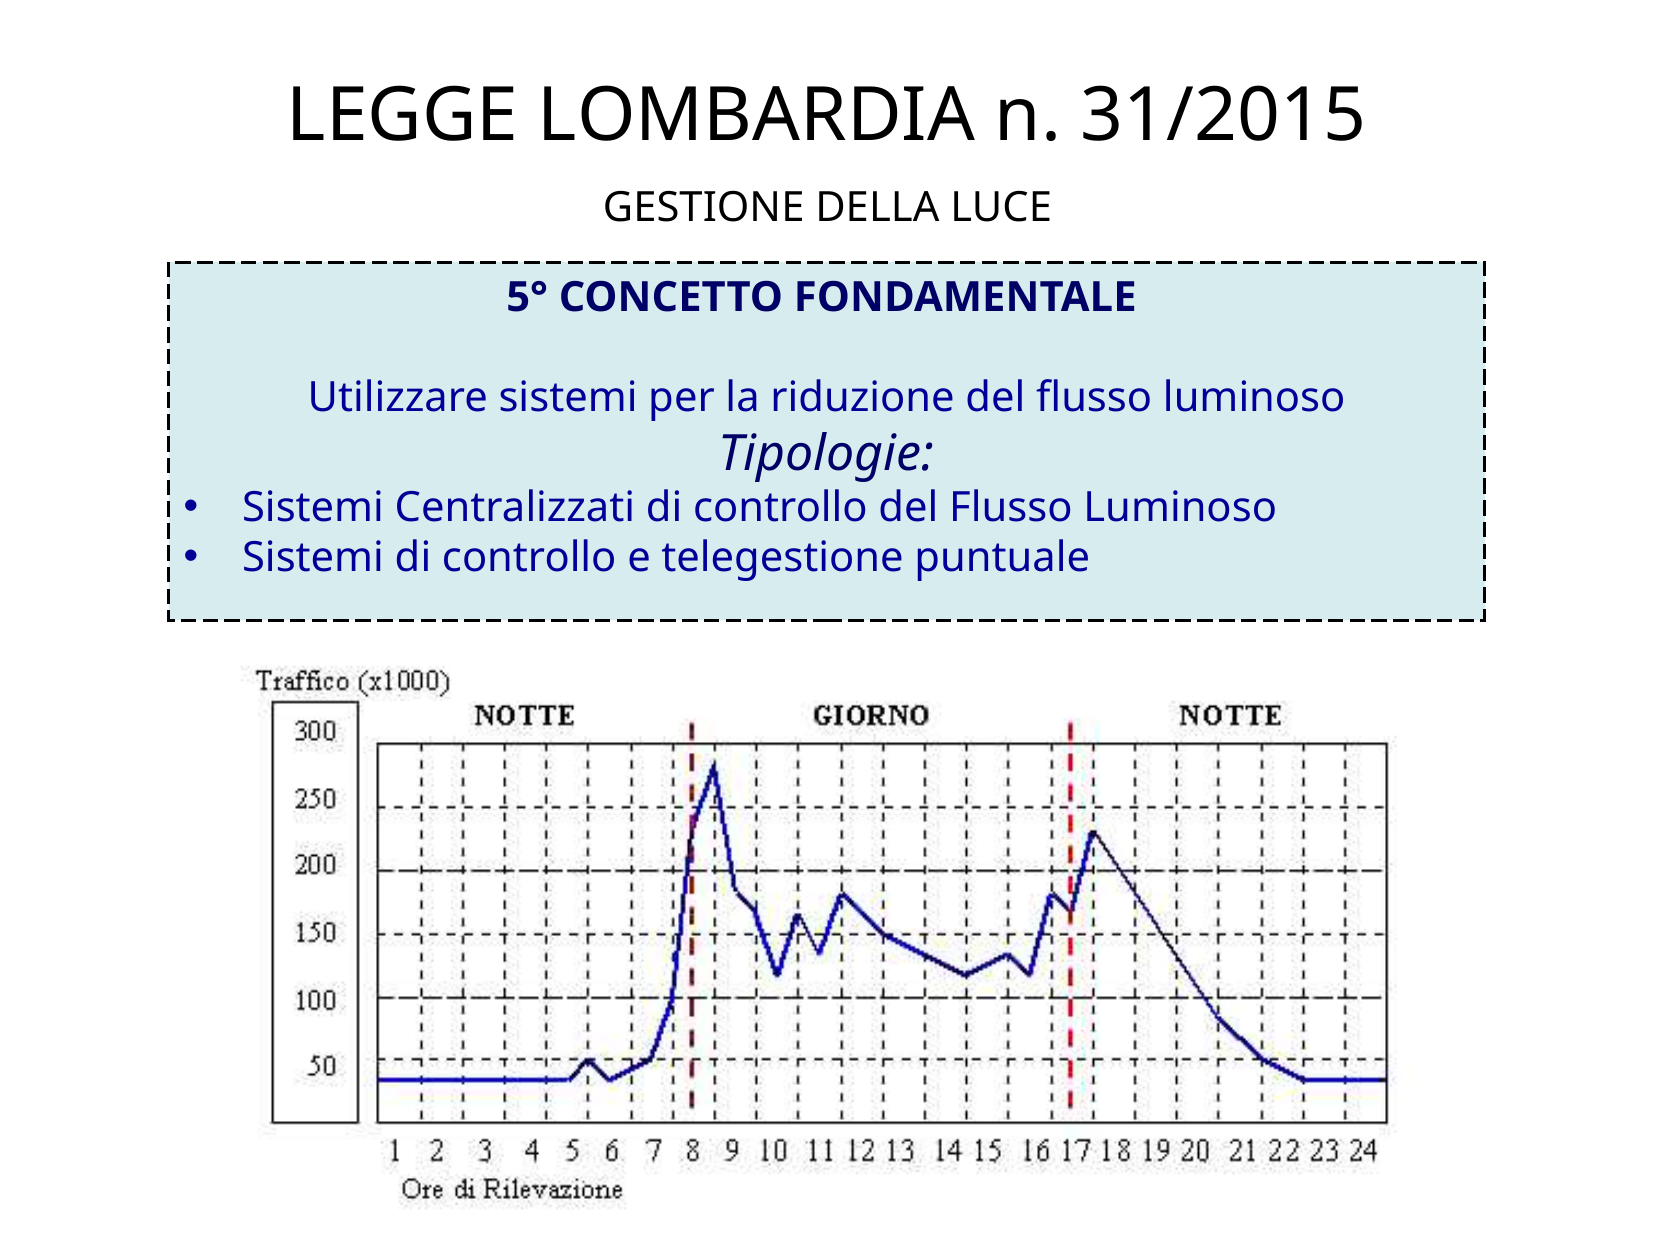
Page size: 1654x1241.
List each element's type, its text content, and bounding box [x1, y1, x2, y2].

text_box 5° CONCETTO FONDAMENTALE Utilizzare sistemi per la riduzione del flusso luminoso Tipologie: Sistemi Centralizzati di controllo del Flusso Luminoso Sistemi di controllo e telegestione puntuale [168, 262, 1485, 621]
picture [224, 649, 1430, 1223]
text_box GESTIONE DELLA LUCE [297, 172, 1359, 238]
title LEGGE LOMBARDIA n. 31/2015 [124, 44, 1530, 176]
